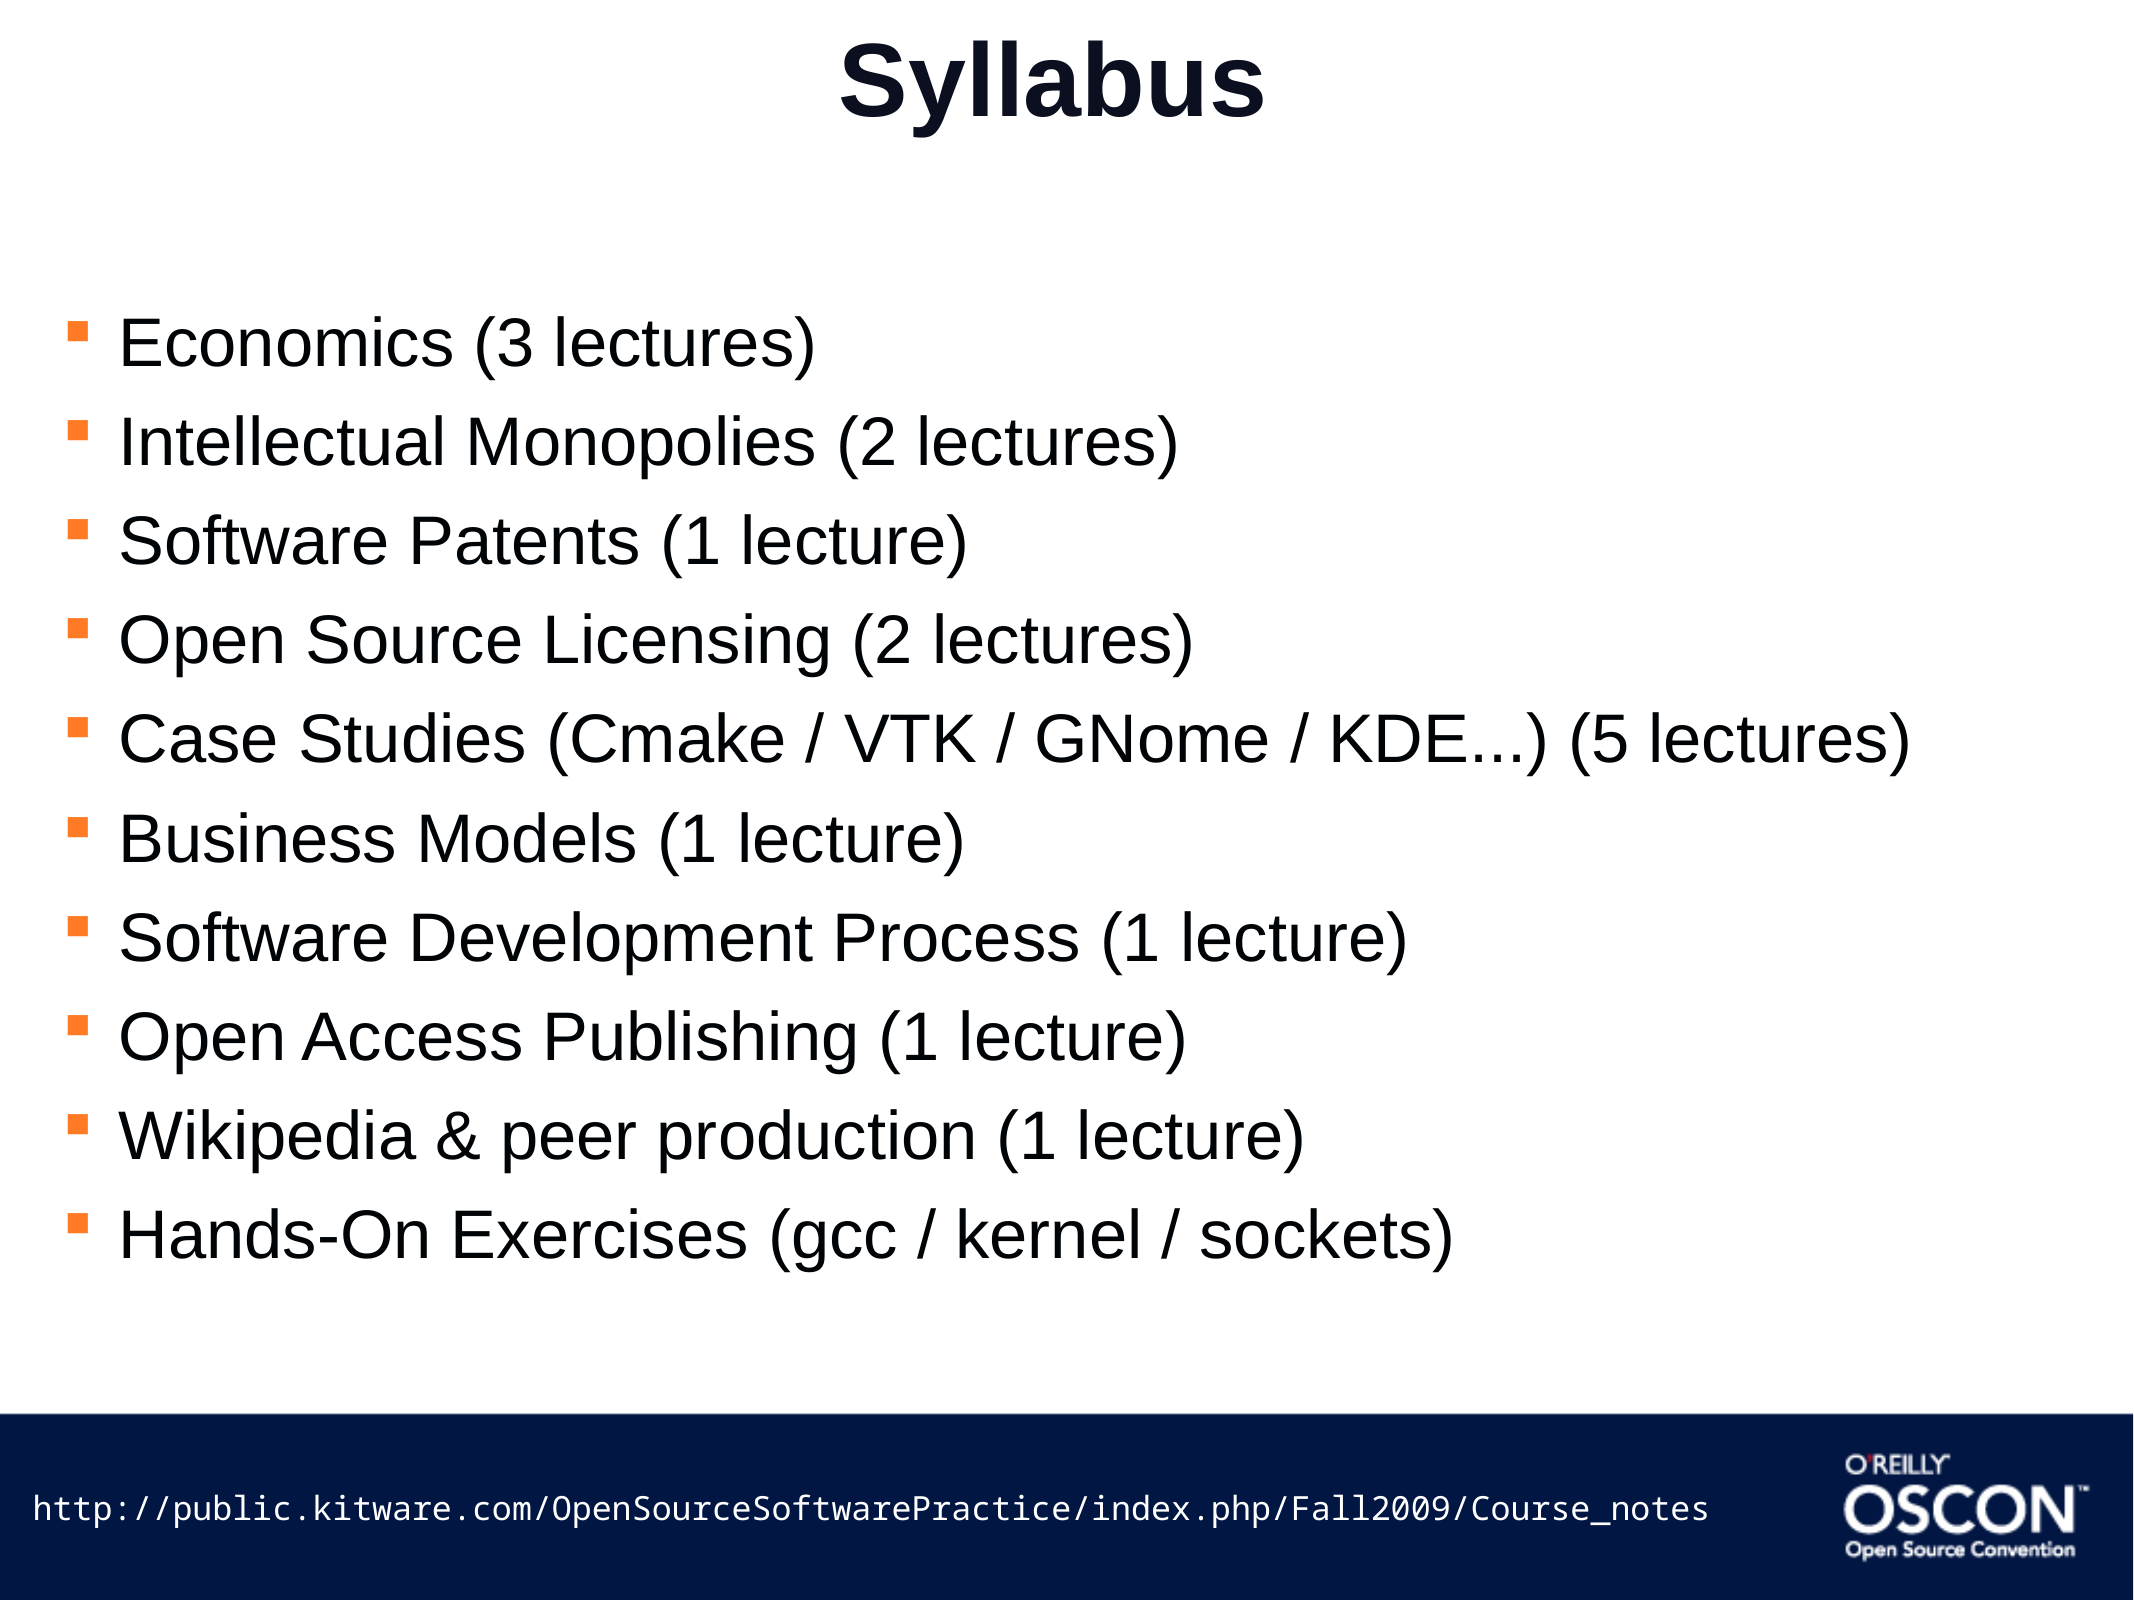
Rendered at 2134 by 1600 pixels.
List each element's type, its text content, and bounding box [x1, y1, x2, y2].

text_box http://public.kitware.com/OpenSourceSoftwarePractice/index.php/Fall2009/Course_notes [18, 1479, 2101, 1535]
list Economics (3 lectures) Intellectual Monopolies (2 lectures) Software Patents (1 lecture) Open Source Licensing (2 lectures) Case Studies (Cmake / VTK / GNome / KDE...) (5 lectures) Business Models (1 lecture) Software Development Process (1 lecture) Open Access Publishing (1 lecture) Wikipedia & peer production (1 lecture) Hands-On Exercises (gcc / kernel / sockets) [47, 298, 2100, 1374]
title Syllabus [41, 0, 2094, 152]
picture [0, 0, 2134, 1600]
